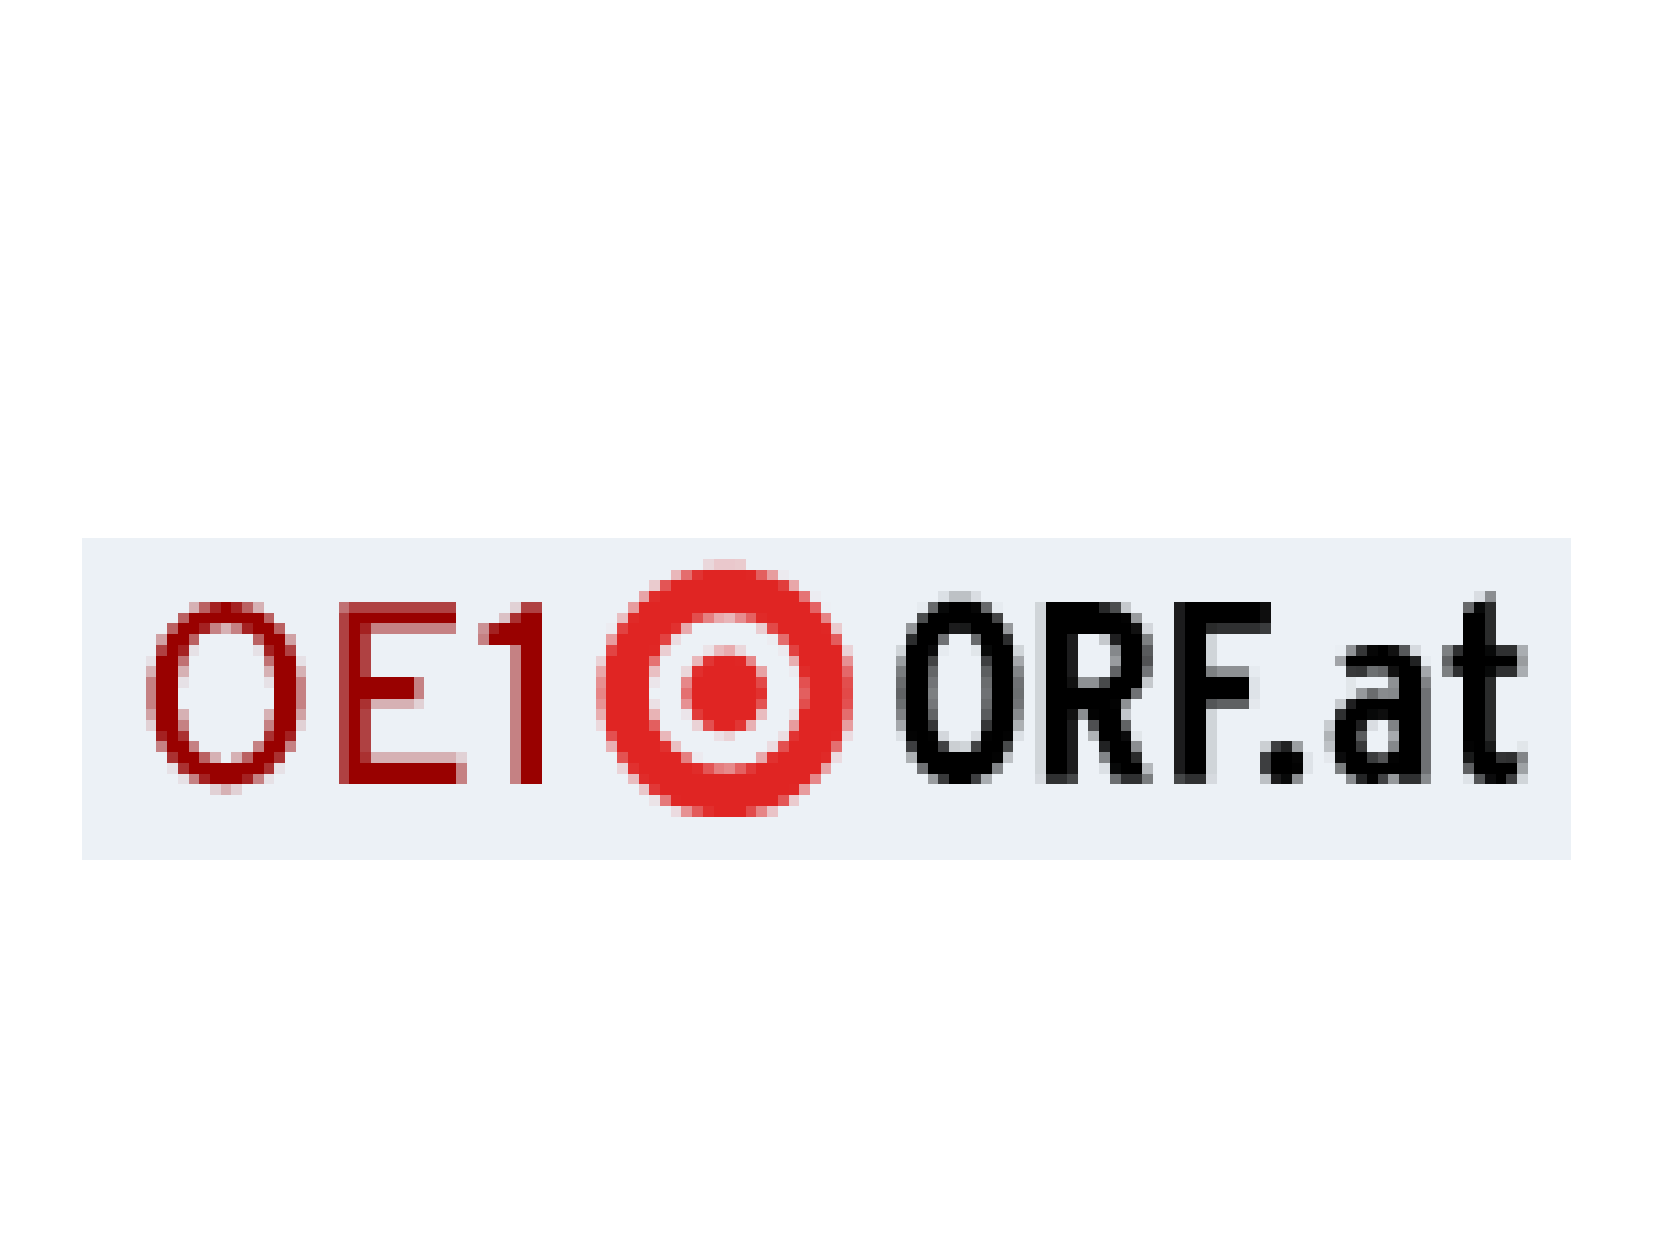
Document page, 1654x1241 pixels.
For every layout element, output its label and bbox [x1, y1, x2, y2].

picture [82, 538, 1571, 860]
